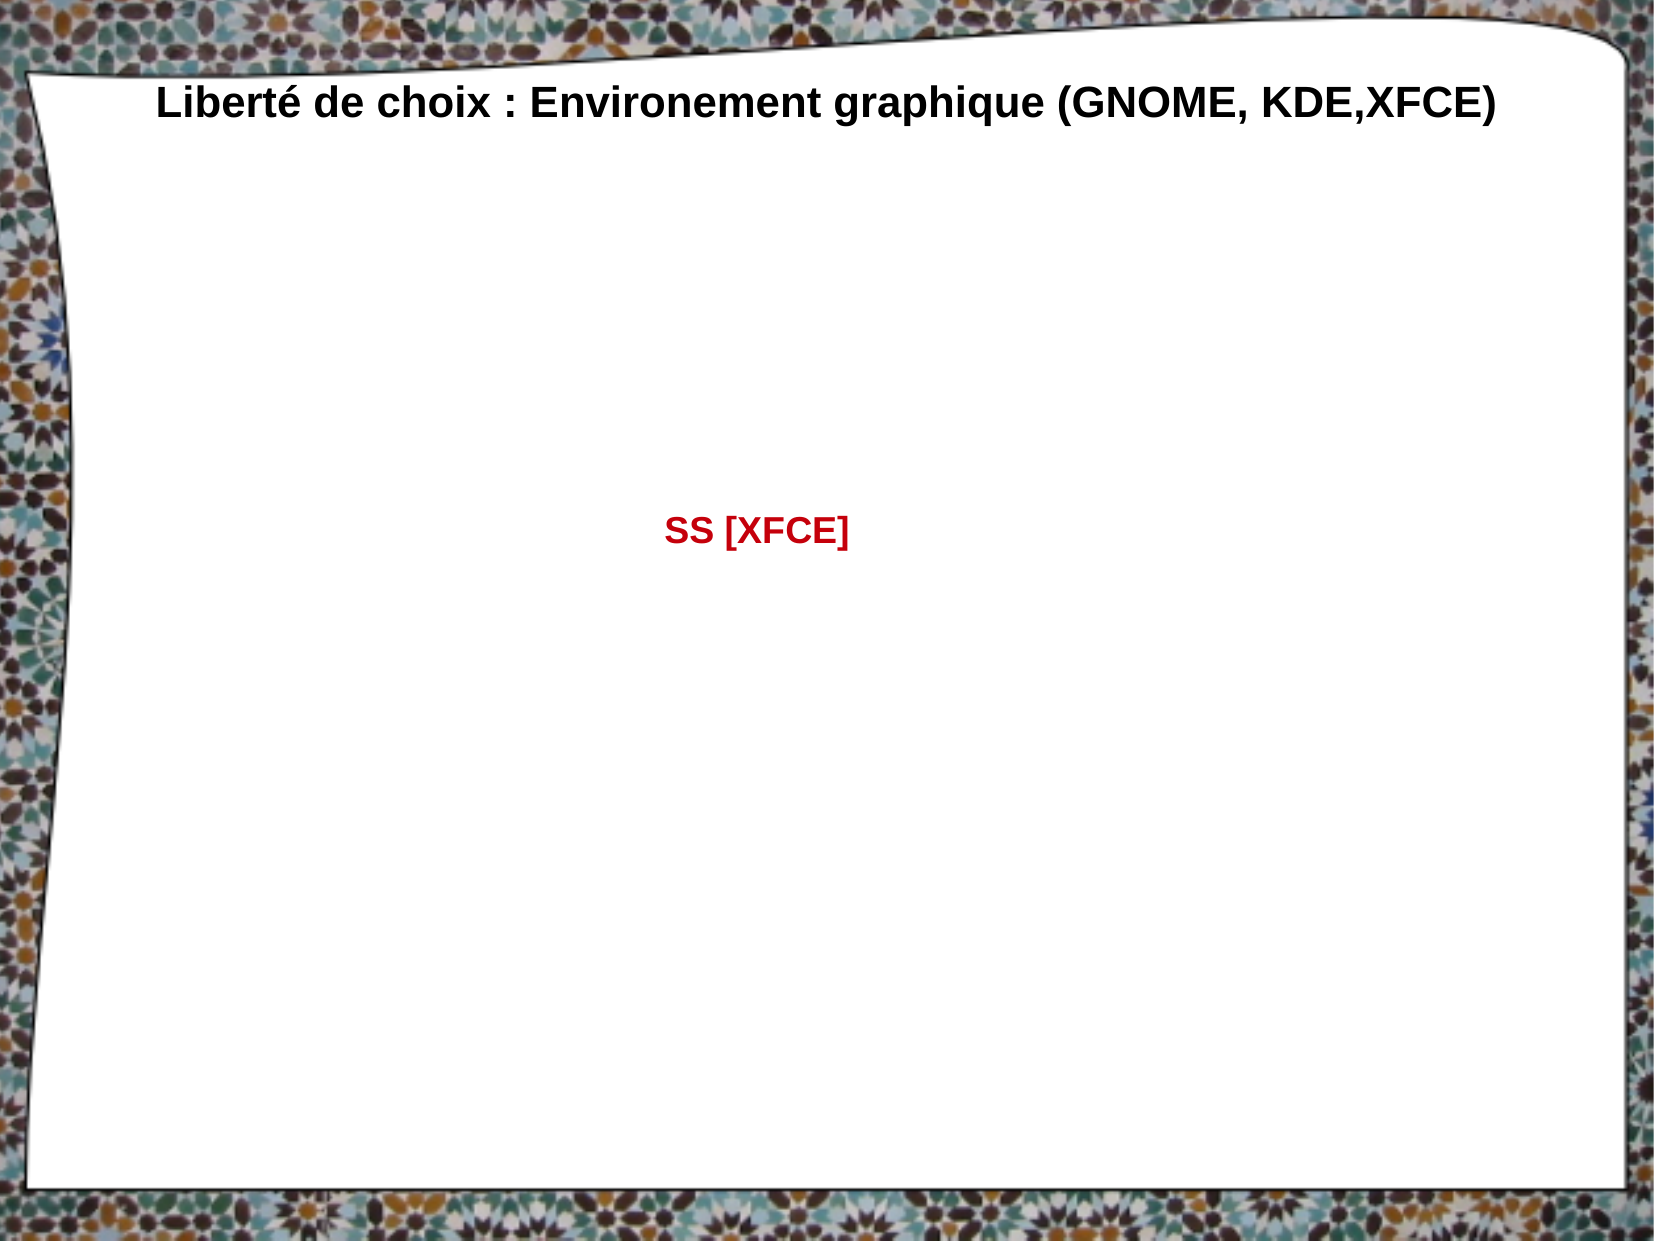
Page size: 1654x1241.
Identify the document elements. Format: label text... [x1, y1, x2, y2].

text_box SS [XFCE] [649, 501, 1034, 559]
title Liberté de choix : Environement graphique (GNOME, KDE,XFCE) [82, 56, 1571, 148]
picture [0, 0, 1654, 1241]
